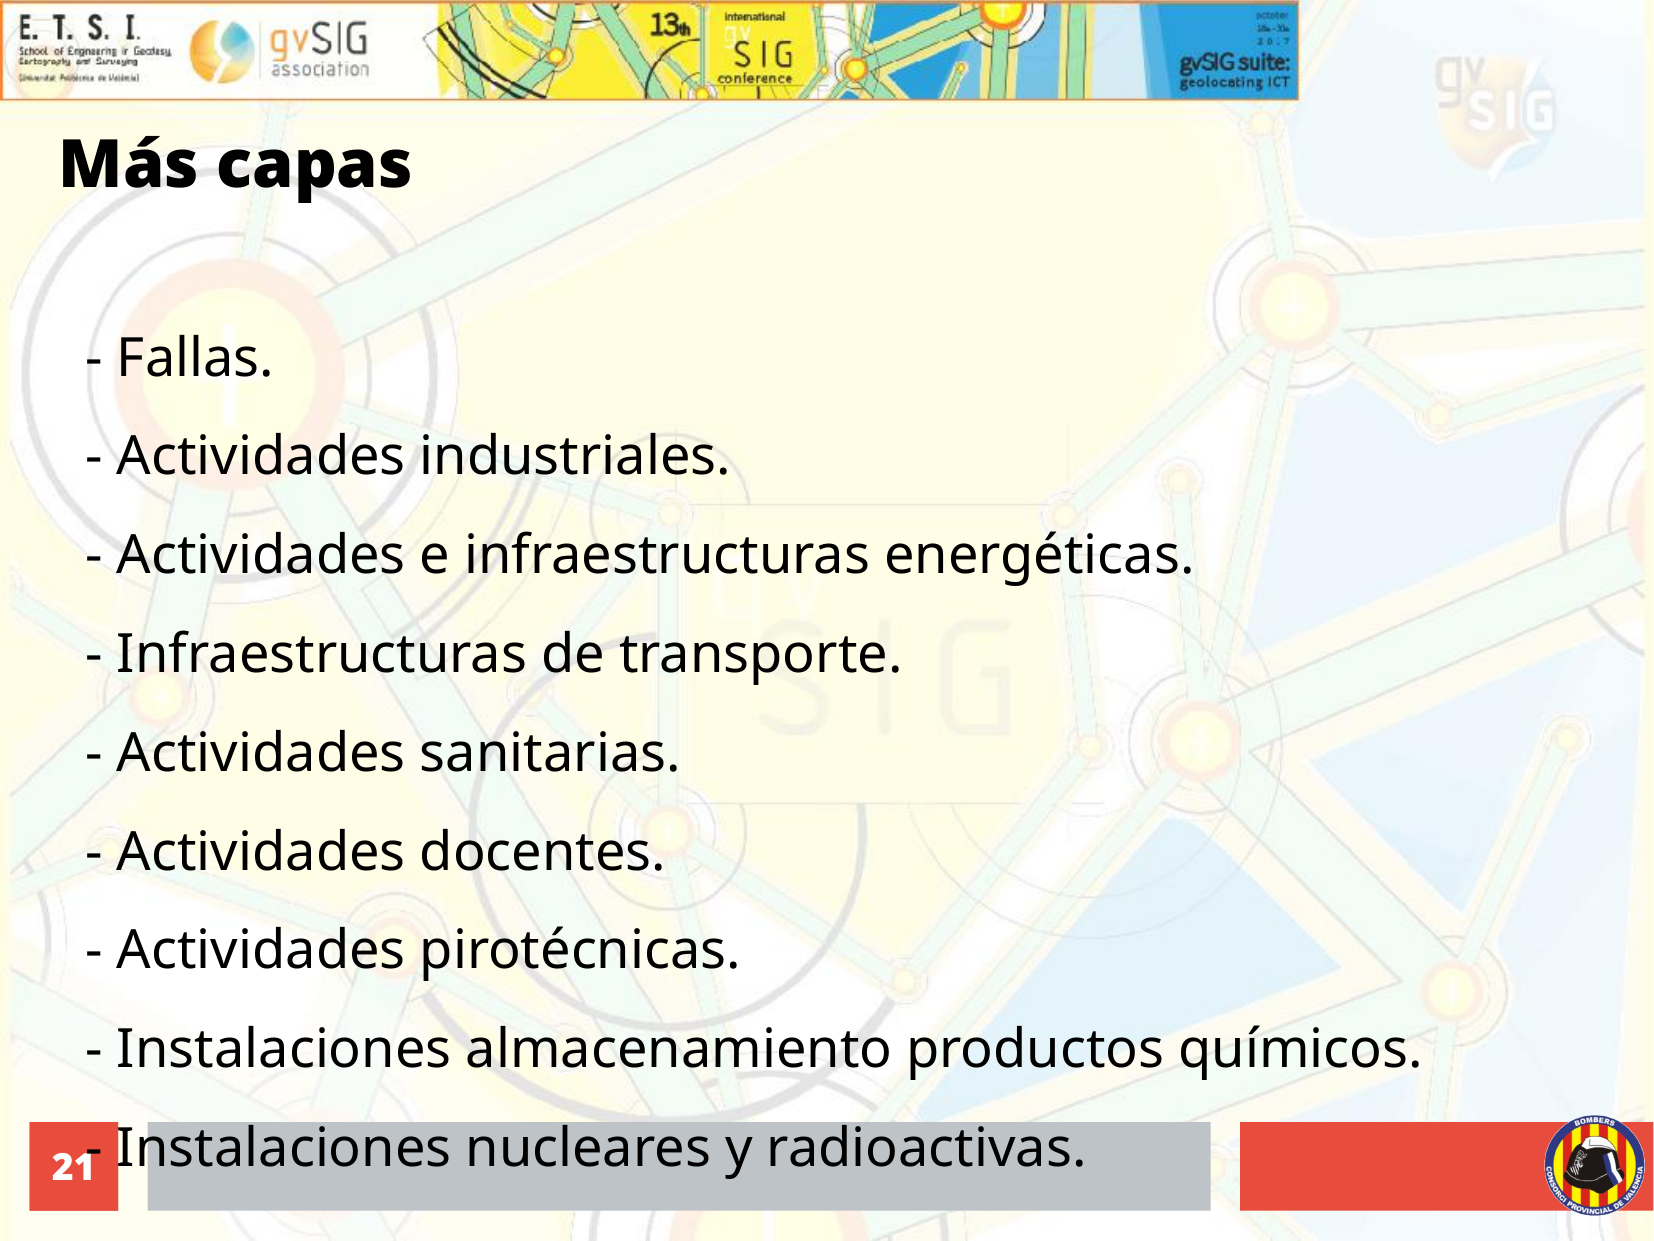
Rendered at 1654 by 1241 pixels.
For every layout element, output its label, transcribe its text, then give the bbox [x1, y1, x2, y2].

picture [0, 0, 1654, 1241]
title Más capas [59, 59, 1595, 207]
text_box - Fallas. - Actividades industriales. - Actividades e infraestructuras energéticas. - Infraestructuras de transporte. - Actividades sanitarias. - Actividades docentes. - Actividades pirotécnicas. - Instalaciones almacenamiento productos químicos. - Instalaciones nucleares y radioactivas. [70, 310, 1544, 1126]
